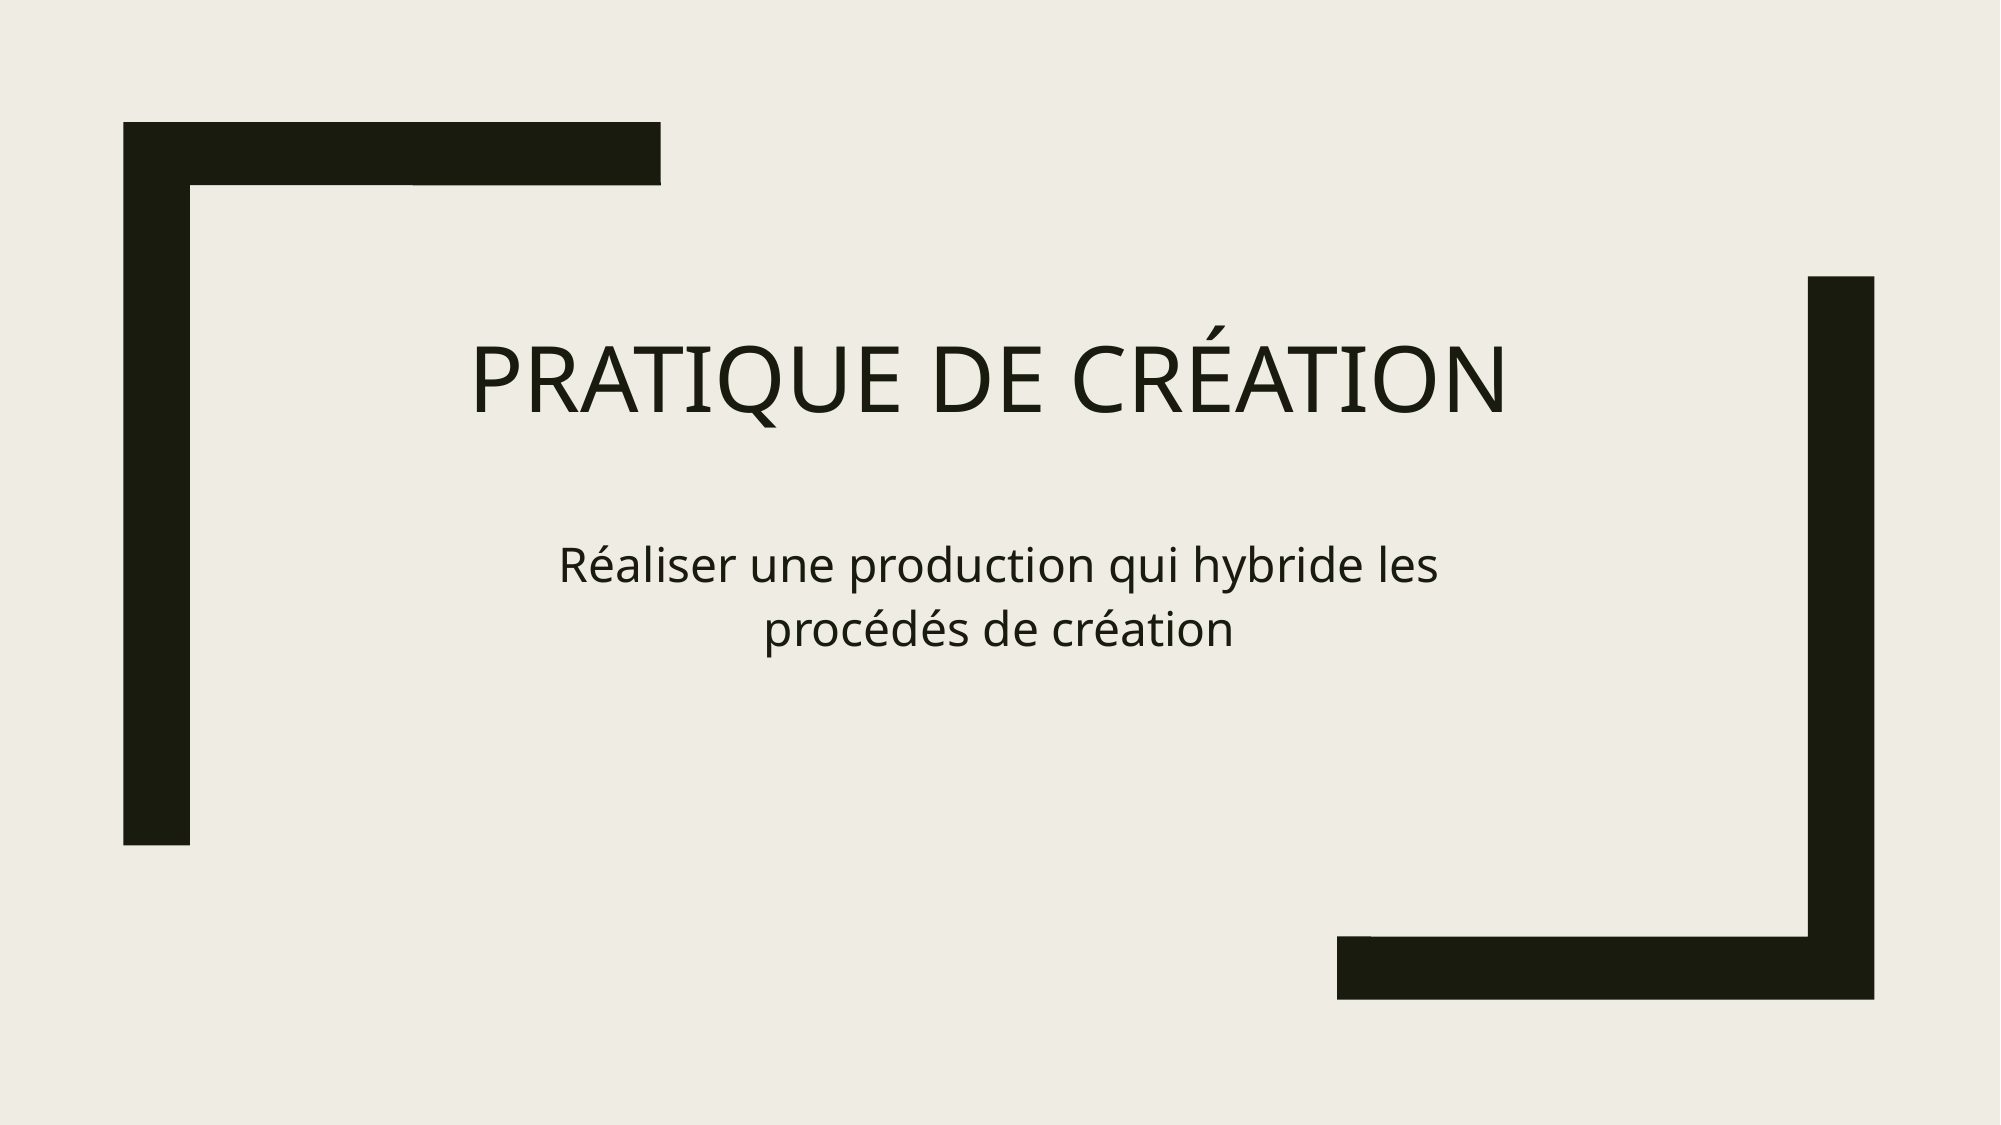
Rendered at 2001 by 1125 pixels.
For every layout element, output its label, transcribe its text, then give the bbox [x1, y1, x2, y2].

title Pratique de création [371, 294, 1609, 440]
subtitle Réaliser une production qui hybride les procédés de création [439, 519, 1561, 698]
